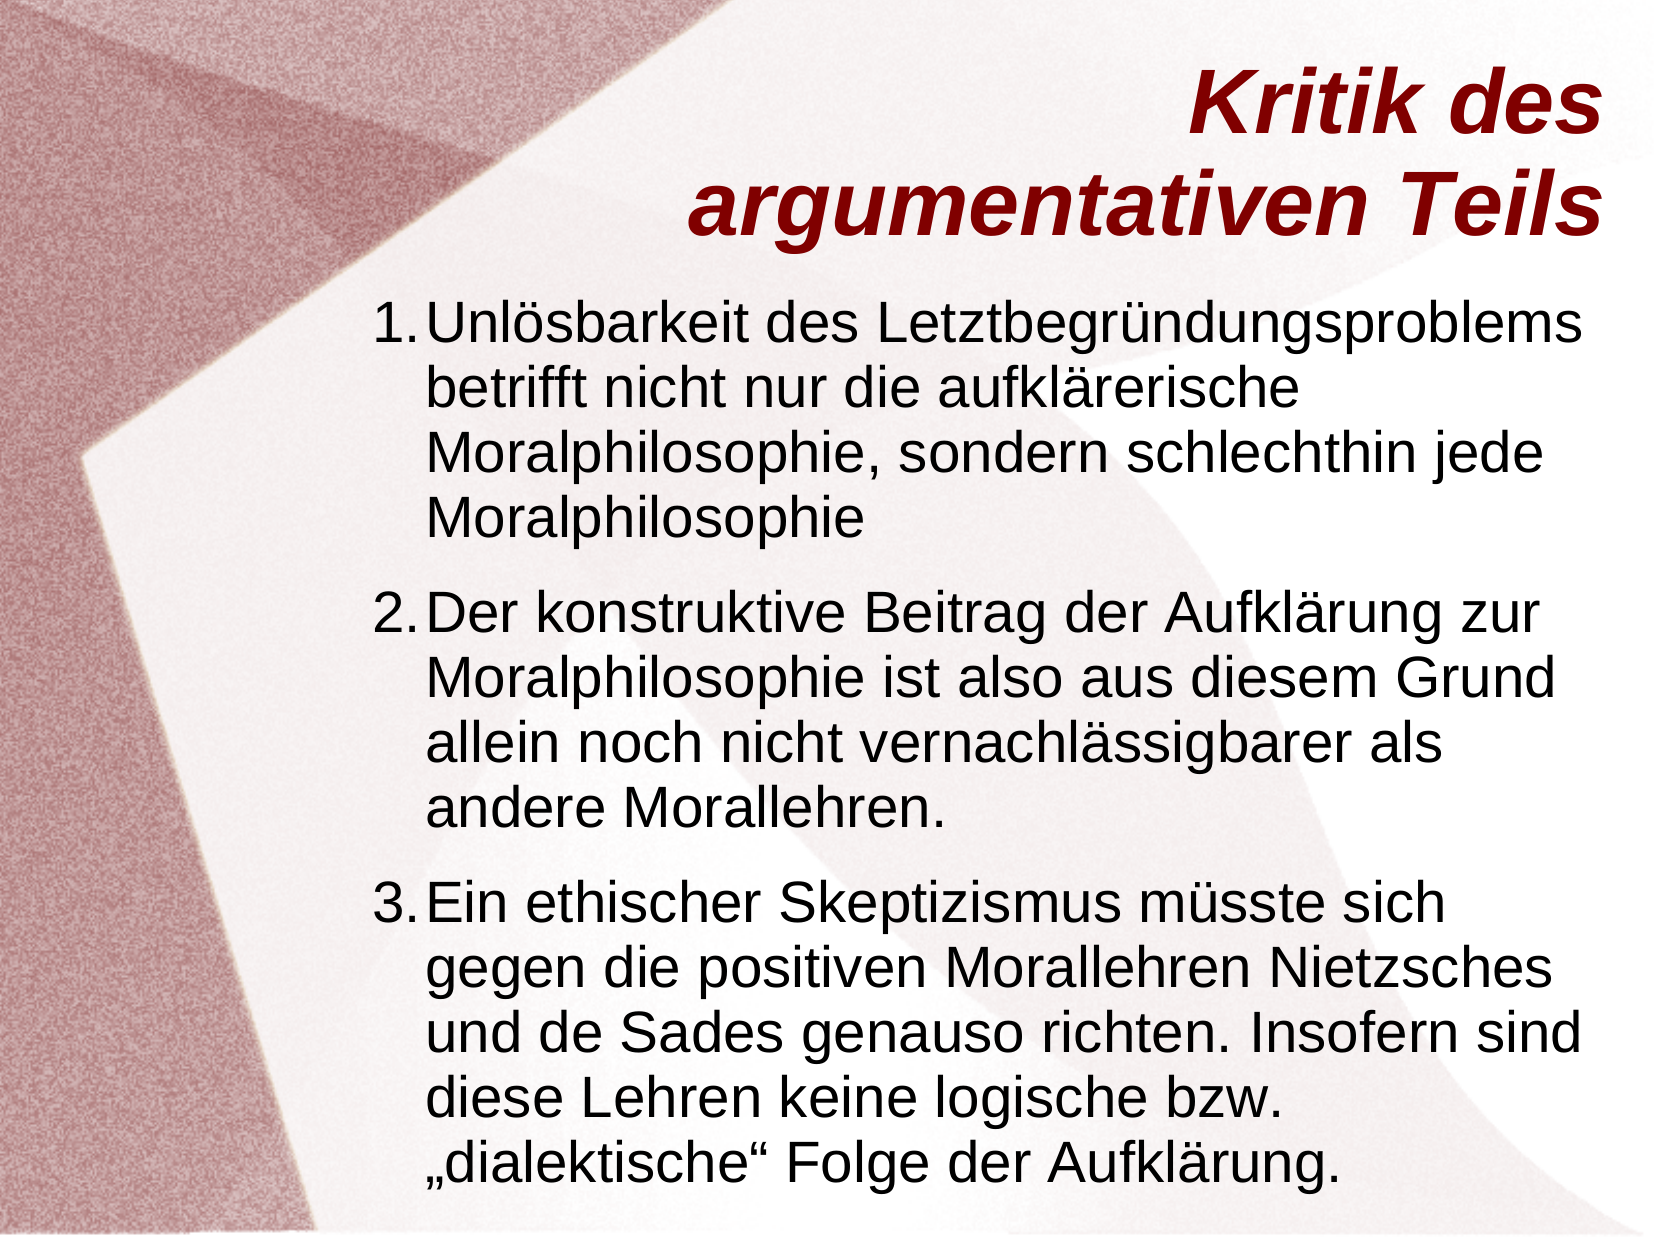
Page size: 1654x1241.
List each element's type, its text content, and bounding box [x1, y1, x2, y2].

list Unlösbarkeit des Letztbegründungsproblems betrifft nicht nur die aufklärerische Moralphilosophie, sondern schlechthin jede Moralphilosophie Der konstruktive Beitrag der Aufklärung zur Moralphilosophie ist also aus diesem Grund allein noch nicht vernachlässigbarer als andere Morallehren. Ein ethischer Skeptizismus müsste sich gegen die positiven Morallehren Nietzsches und de Sades genauso richten. Insofern sind diese Lehren keine logische bzw. „dialektische“ Folge der Aufklärung. [354, 290, 1601, 1195]
picture [0, 0, 1654, 1241]
title Kritik des argumentativen Teils [596, 50, 1607, 256]
